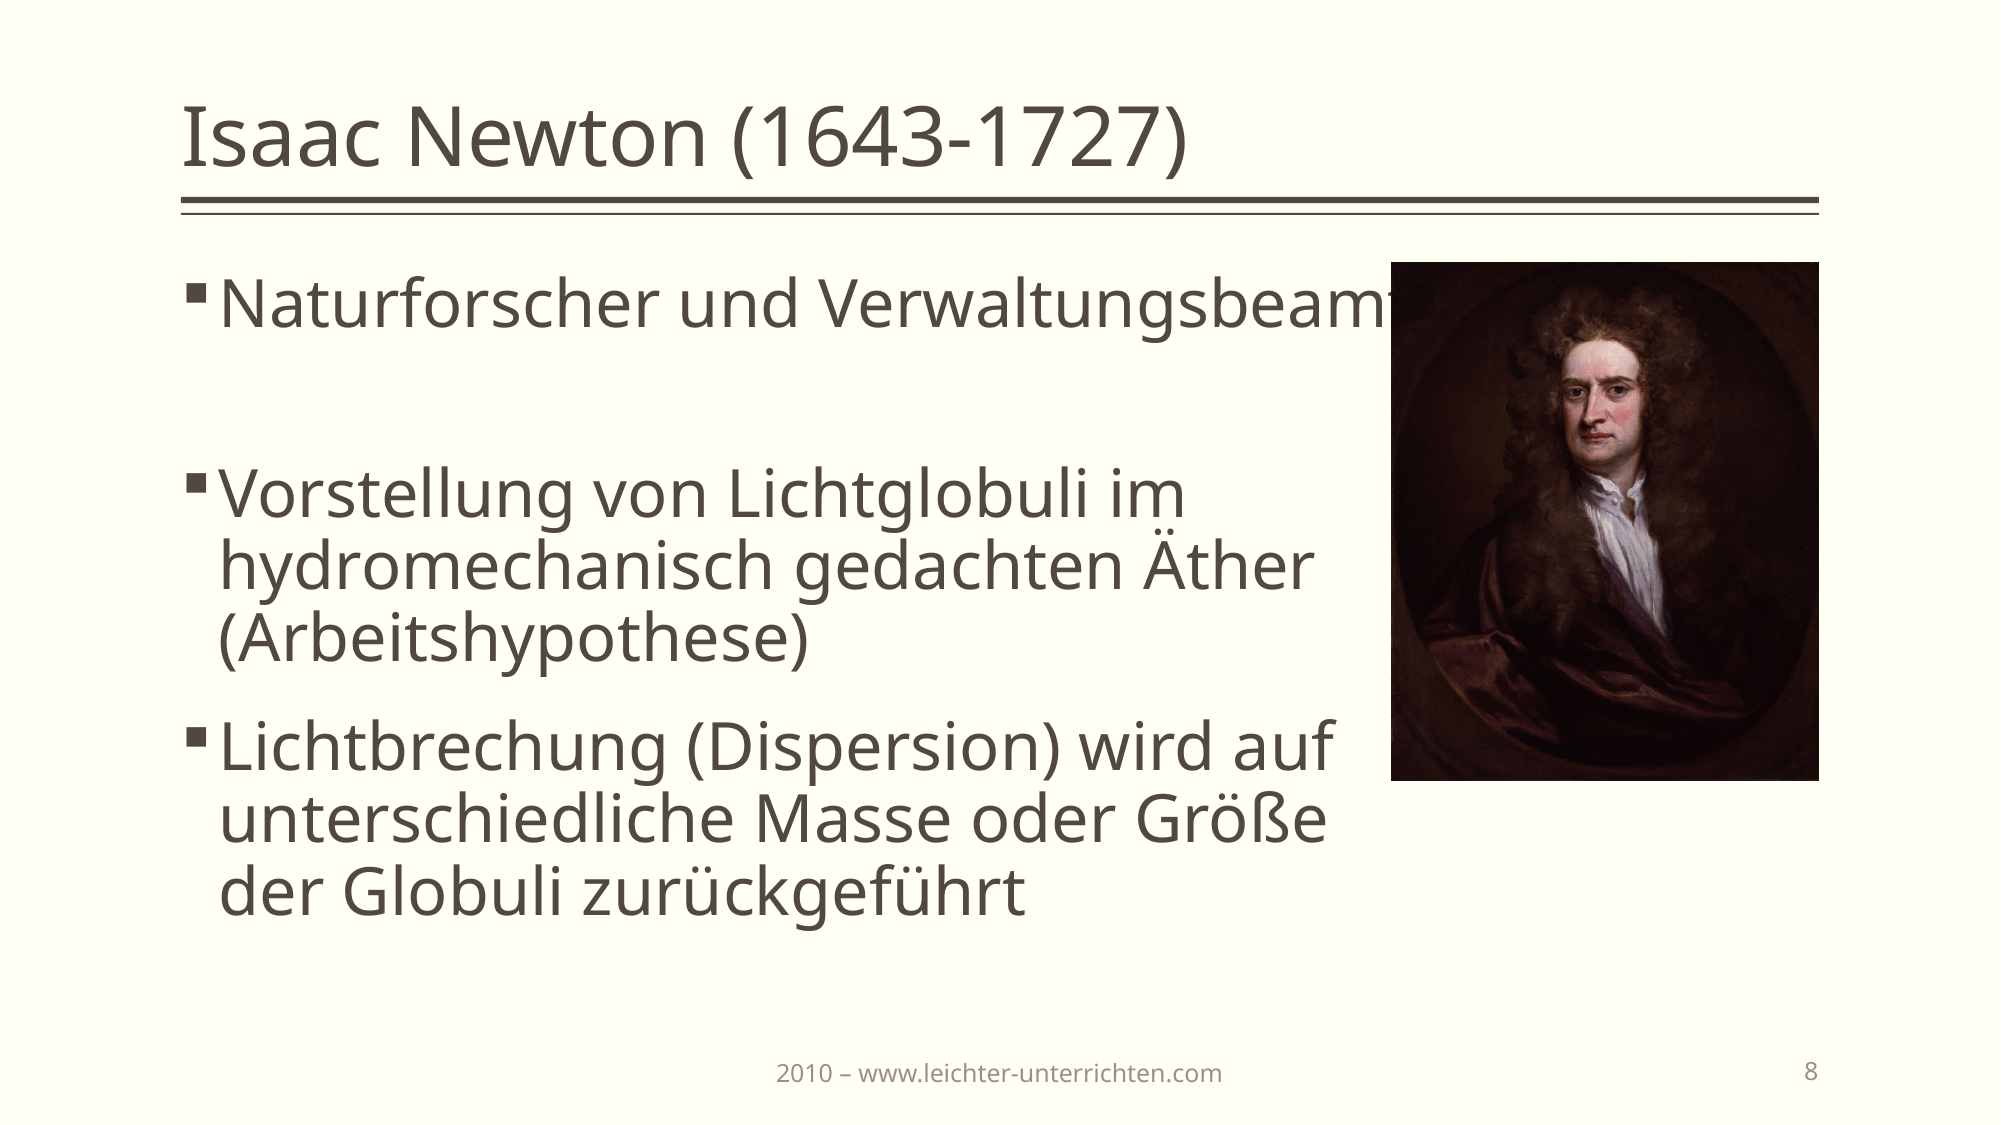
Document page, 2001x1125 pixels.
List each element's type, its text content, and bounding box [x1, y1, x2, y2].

footer 2010 – www.leichter-unterrichten.com [481, 1042, 1518, 1103]
title Isaac Newton (1643-1727) [181, 12, 1819, 193]
picture [1391, 262, 1819, 781]
slide_number <Foliennummer> [1518, 1042, 1819, 1103]
list Naturforscher und Verwaltungsbeamter Vorstellung von Lichtglobuli im hydromechanisch gedachten Äther (Arbeitshypothese) Lichtbrechung (Dispersion) wird auf unterschiedliche Masse oder Größe der Globuli zurückgeführt [181, 262, 1819, 1013]
